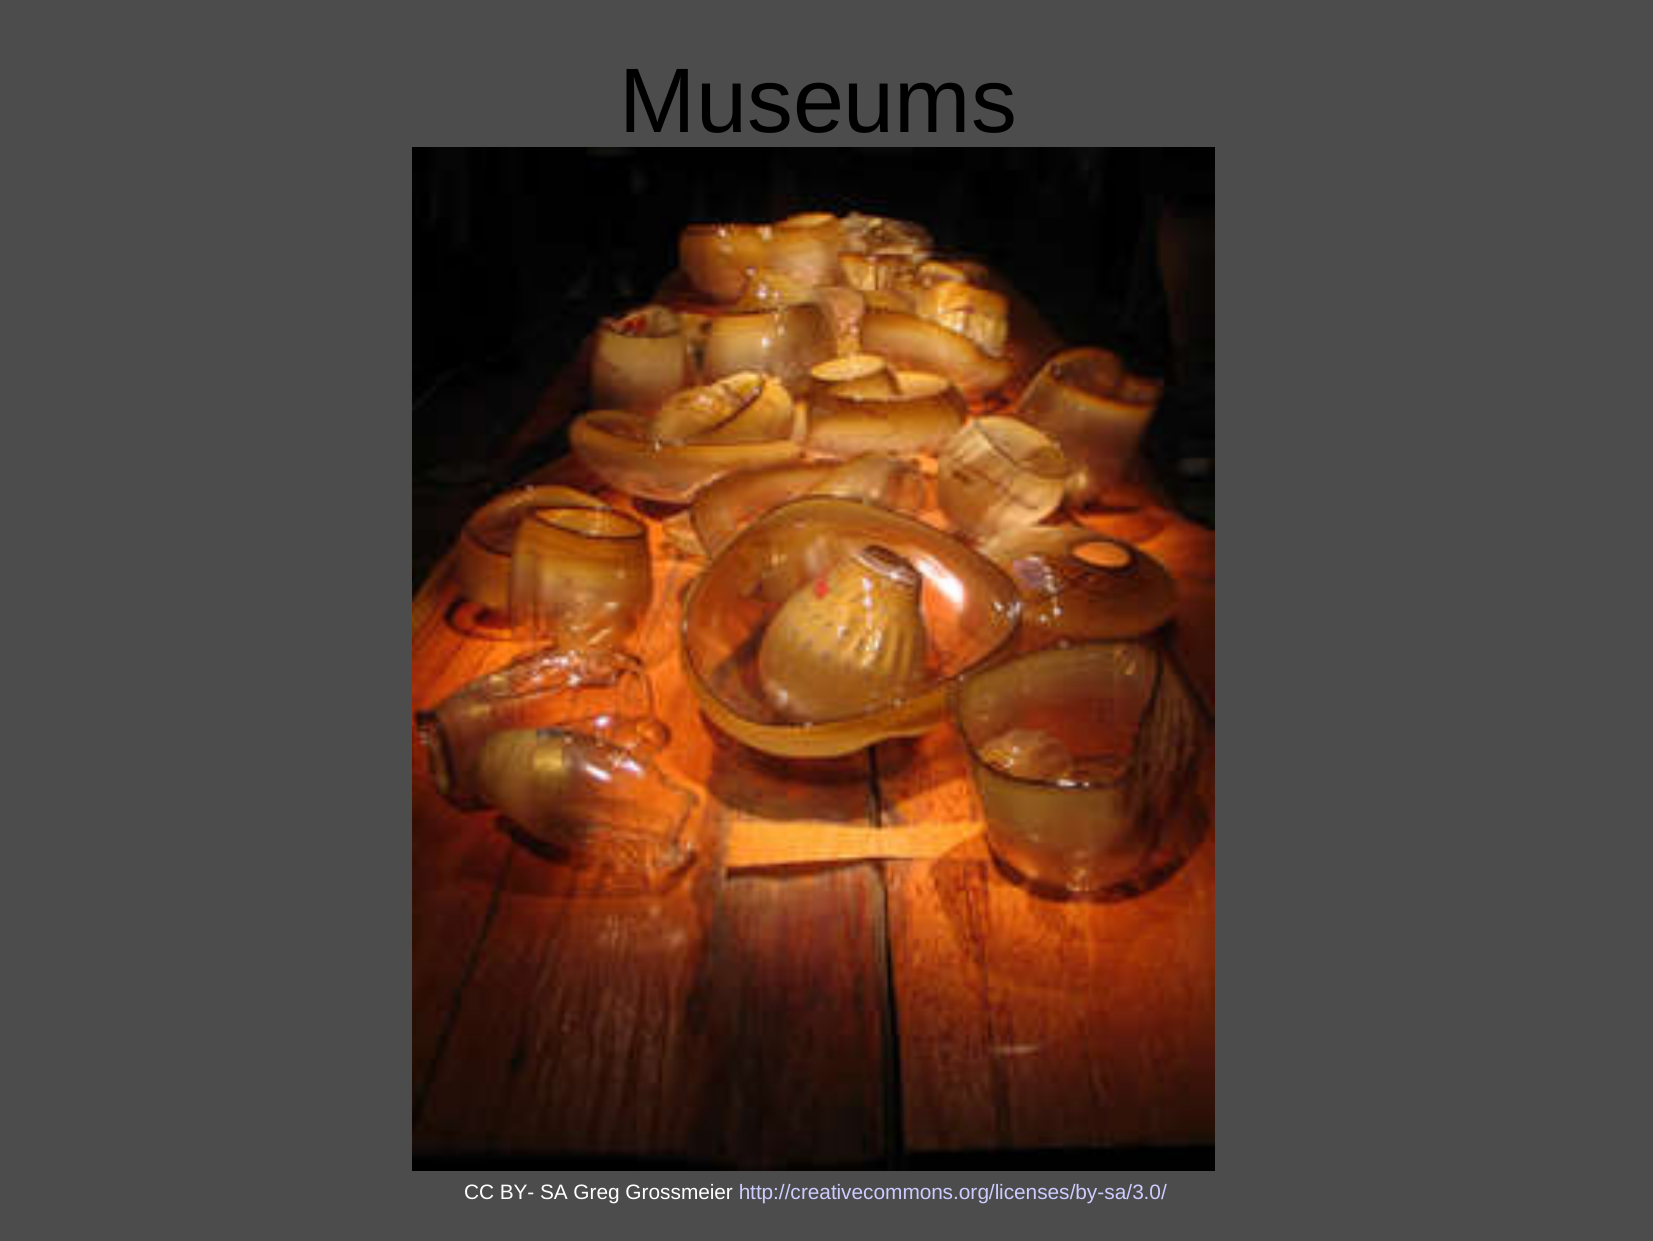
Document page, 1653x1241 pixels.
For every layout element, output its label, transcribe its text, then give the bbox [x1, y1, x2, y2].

picture [412, 147, 1215, 1171]
text_box CC BY- SA Greg Grossmeier http://creativecommons.org/licenses/by-sa/3.0/ [449, 1170, 1194, 1212]
title Museums [74, 36, 1563, 151]
